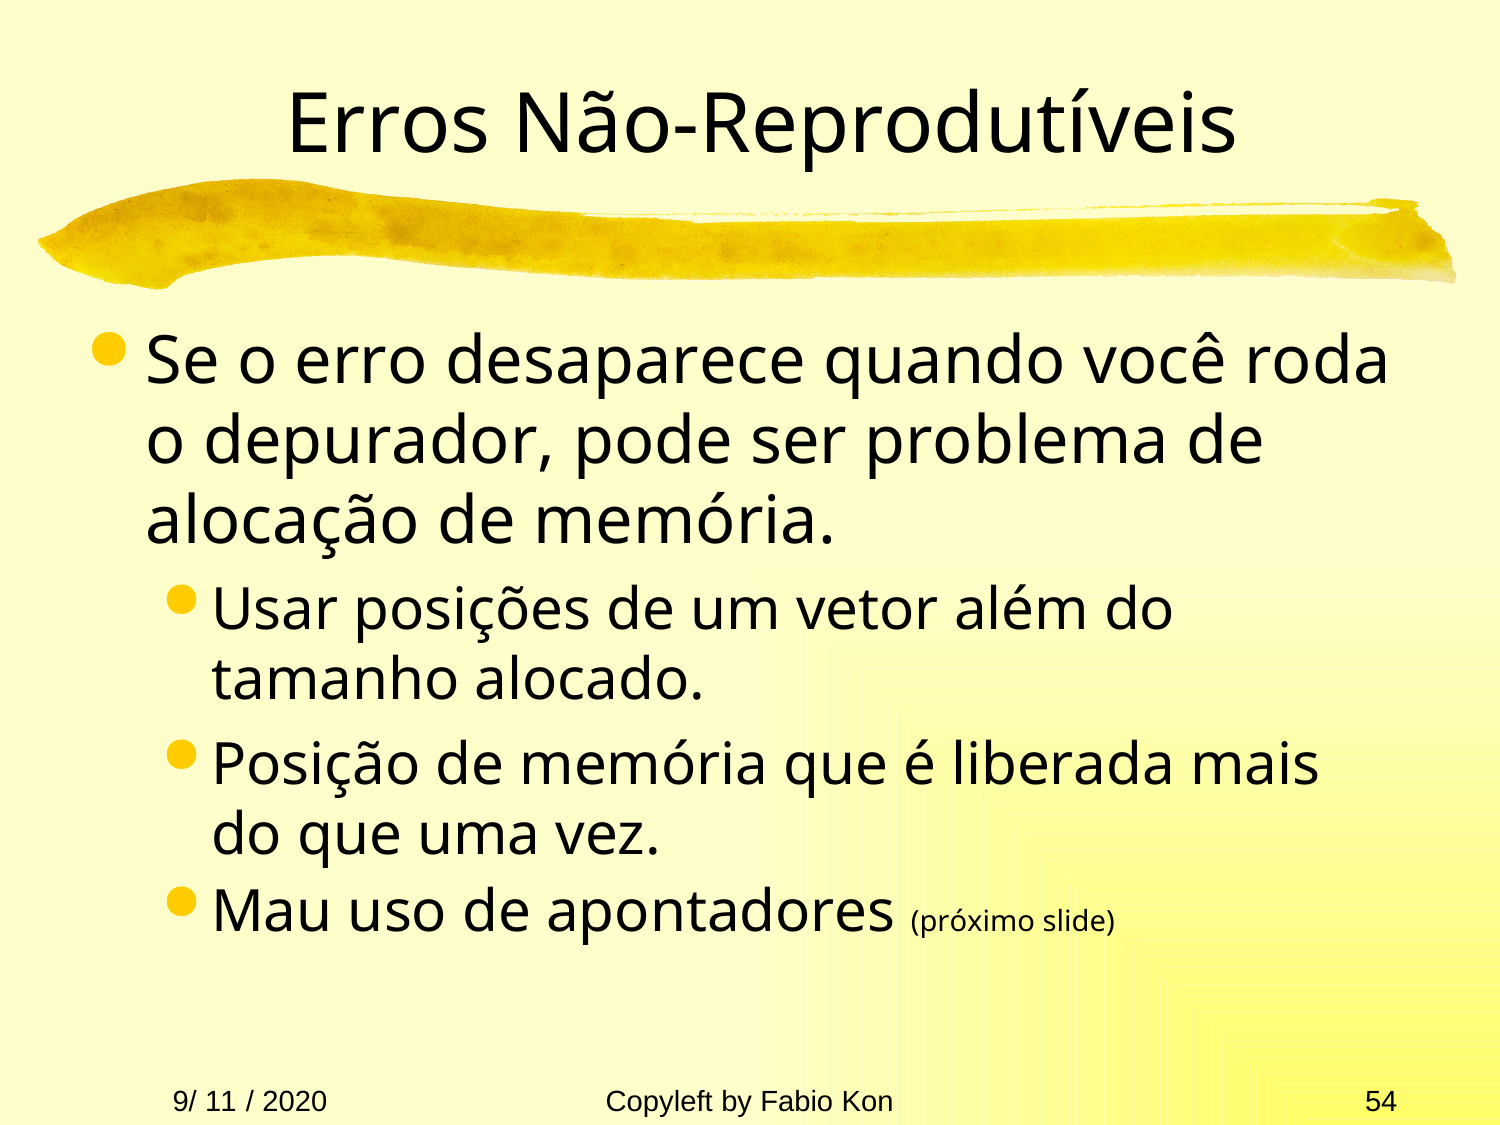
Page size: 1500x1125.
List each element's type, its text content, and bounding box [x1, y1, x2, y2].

picture [24, 174, 1463, 297]
list Se o erro desaparece quando você roda o depurador, pode ser problema de alocação de memória. Usar posições de um vetor além do tamanho alocado. Posição de memória que é liberada mais do que uma vez. Mau uso de apontadores (próximo slide) [74, 309, 1417, 994]
title Erros Não-Reprodutíveis [125, 12, 1401, 178]
